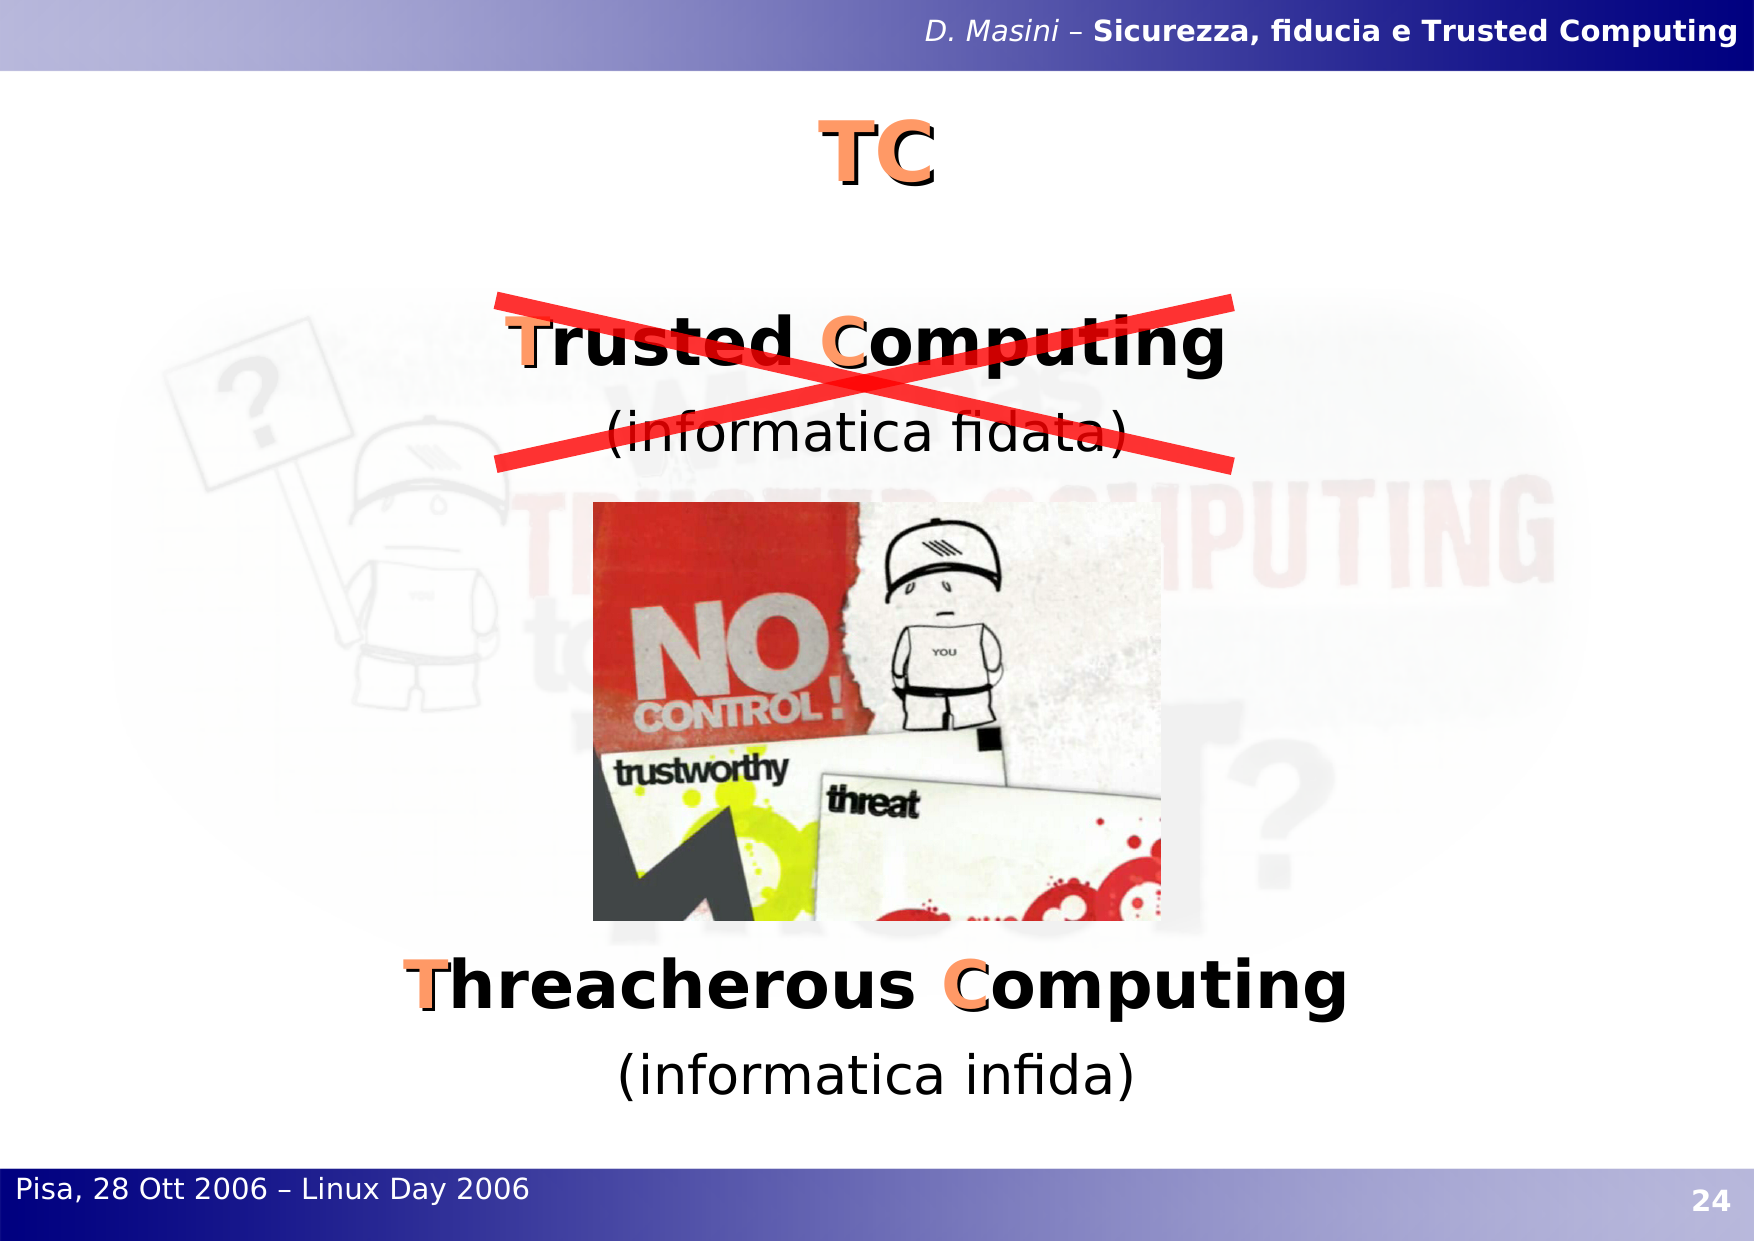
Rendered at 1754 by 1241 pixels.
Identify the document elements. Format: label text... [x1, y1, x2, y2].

subtitle Trusted Computing (informatica fidata) [78, 271, 1657, 499]
text_box Threacherous Computing (informatica infida) [87, 927, 1667, 1128]
text_box Pisa, 28 Ott 2006 – Linux Day 2006 [0, 1175, 1314, 1234]
text_box <numero> [1641, 1185, 1732, 1223]
title TC [87, 49, 1667, 257]
picture [0, 0, 1754, 1241]
text_box D. Masini – Sicurezza, fiducia e Trusted Computing [602, 7, 1754, 63]
